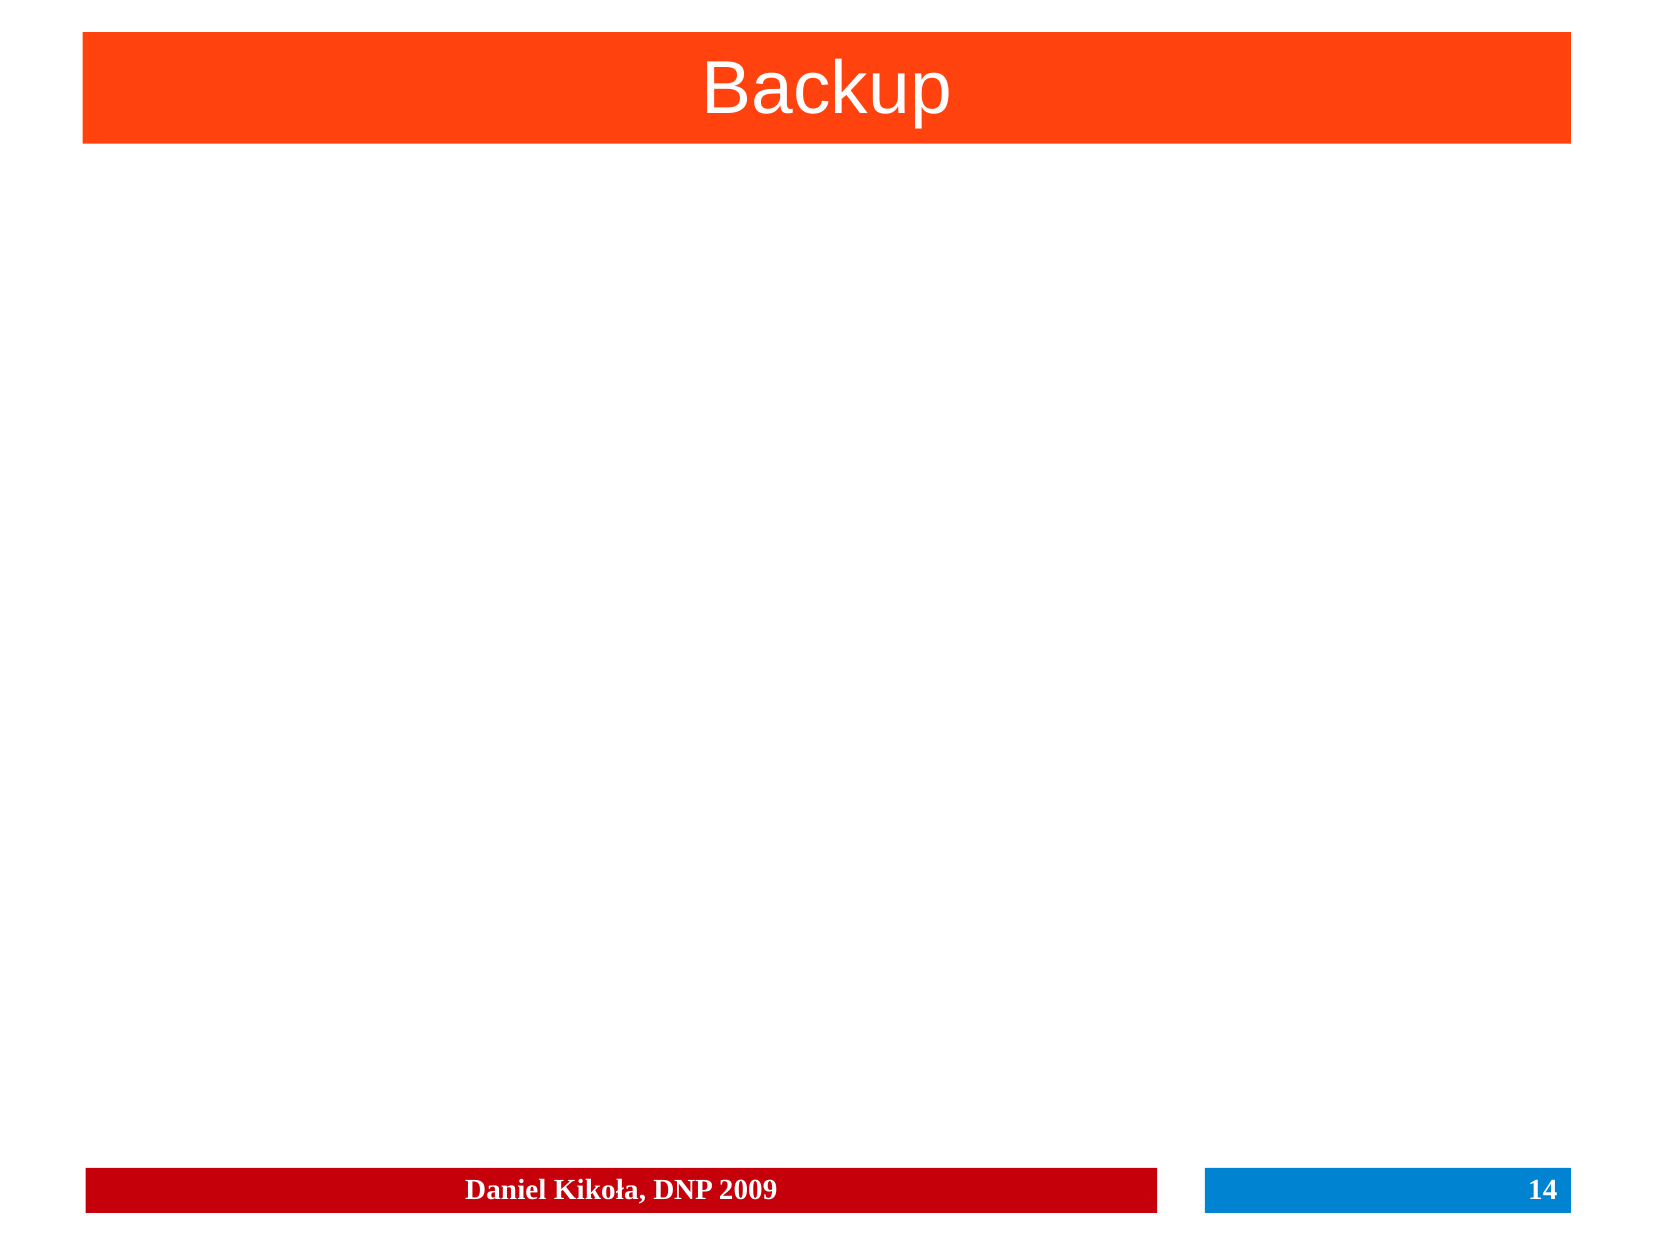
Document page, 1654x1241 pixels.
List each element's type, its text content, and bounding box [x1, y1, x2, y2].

title Backup [82, 32, 1571, 144]
